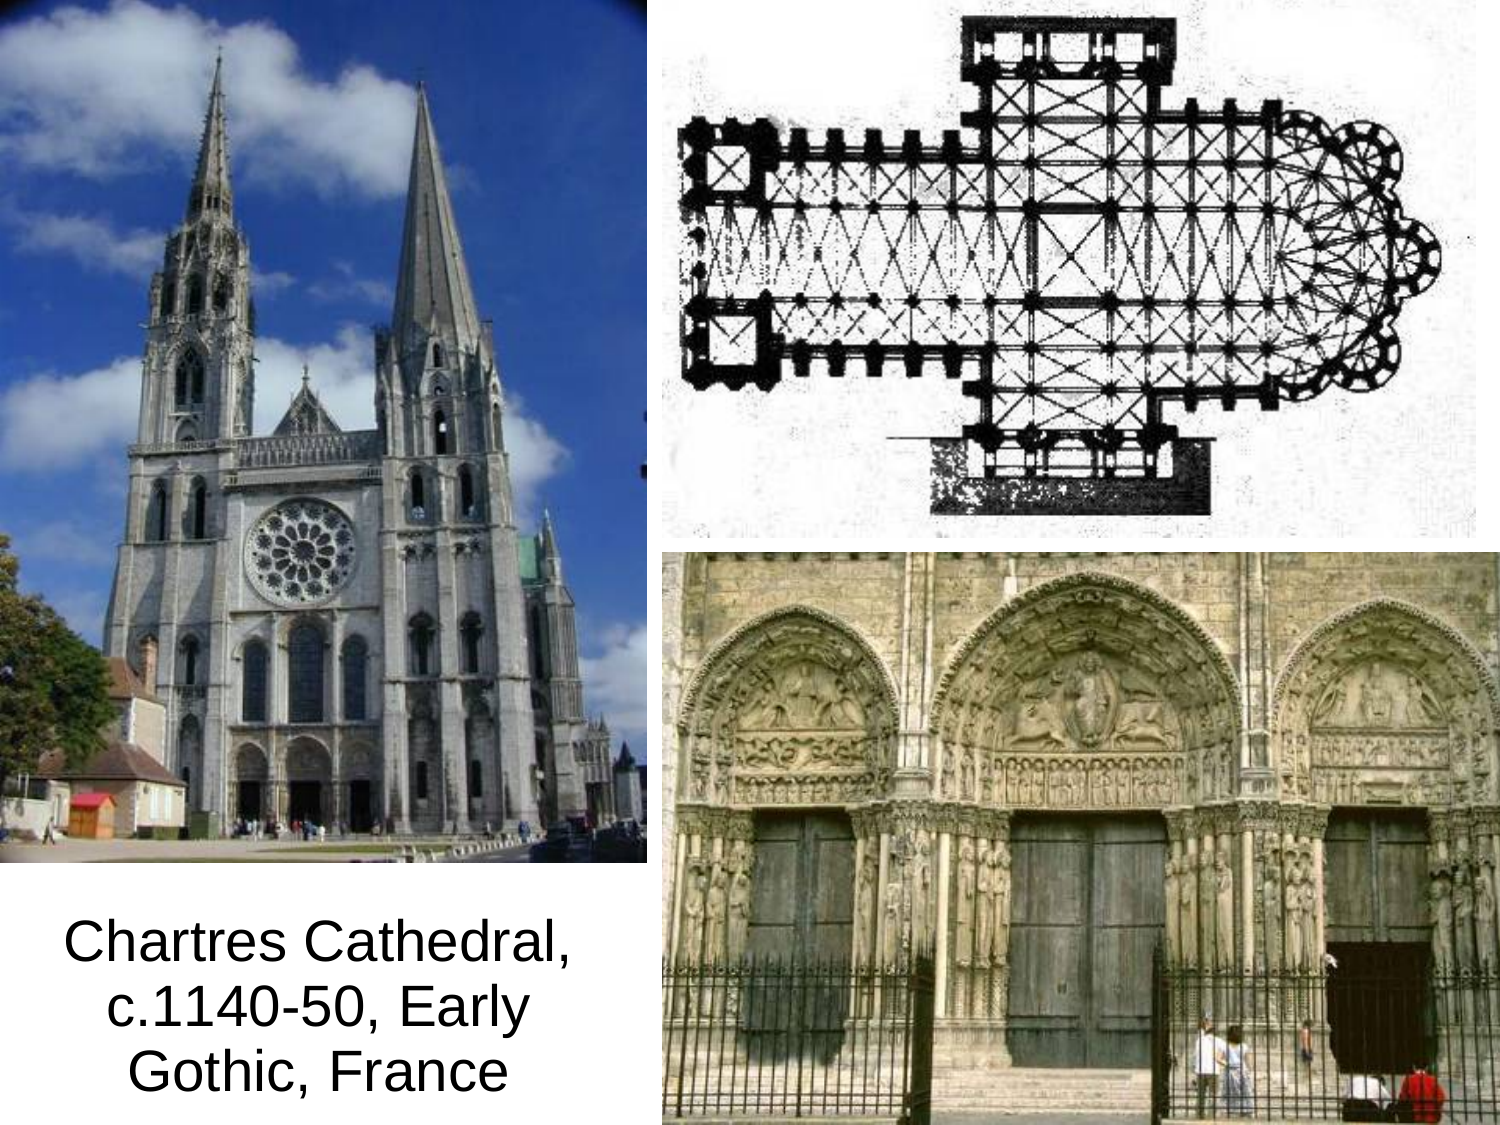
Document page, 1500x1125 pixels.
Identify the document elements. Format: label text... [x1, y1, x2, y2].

title Chartres Cathedral, c.1140-50, Early Gothic, France [0, 887, 638, 1125]
picture [662, 552, 1500, 1125]
picture [0, 0, 647, 863]
picture [662, 0, 1476, 538]
